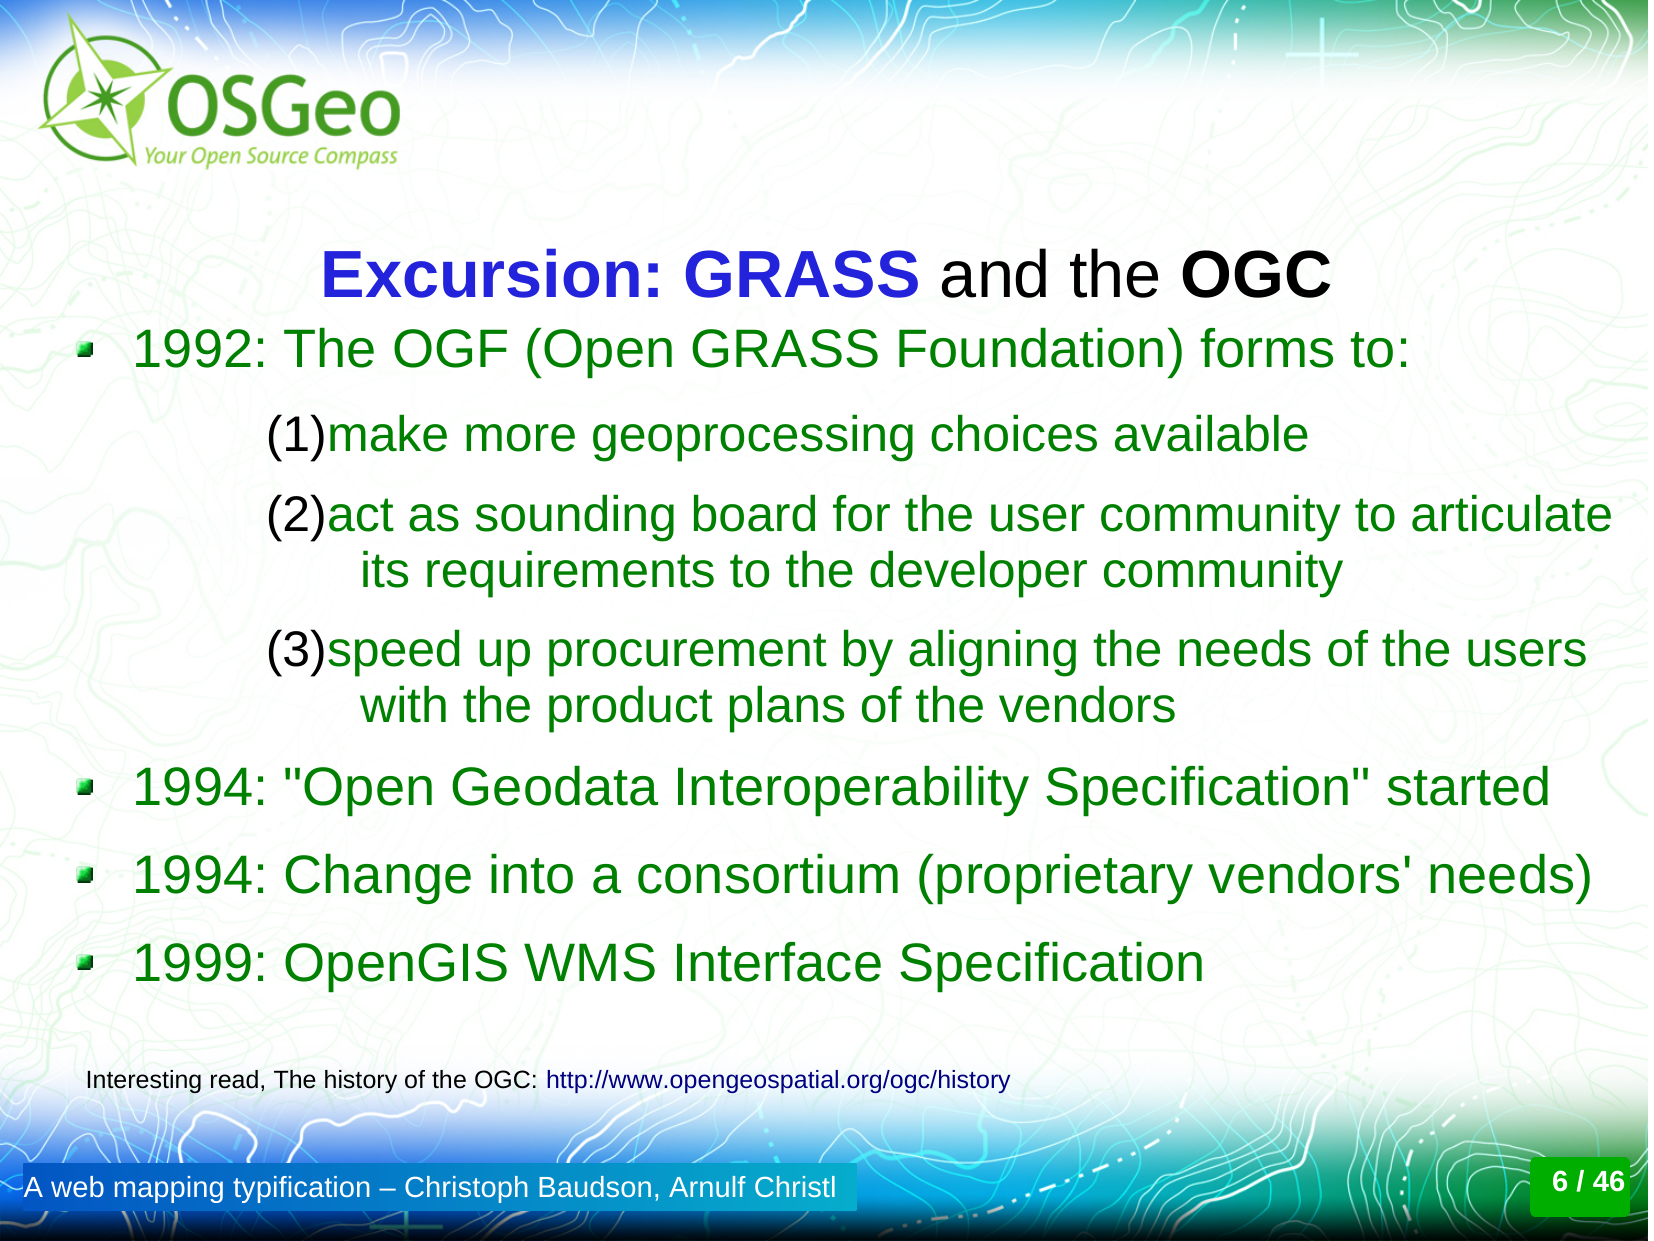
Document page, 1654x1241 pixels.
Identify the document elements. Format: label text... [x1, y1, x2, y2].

picture [0, 0, 1648, 1241]
list 1992: The OGF (Open GRASS Foundation) forms to: make more geoprocessing choices available act as sounding board for the user community to articulate its requirements to the developer community speed up procurement by aligning the needs of the users with the product plans of the vendors 1994: "Open Geodata Interoperability Specification" started 1994: Change into a consortium (proprietary vendors' needs) 1999: OpenGIS WMS Interface Specification [76, 318, 1625, 1058]
text_box Interesting read, The history of the OGC: http://www.opengeospatial.org/ogc/history [70, 1058, 1577, 1105]
title Excursion: GRASS and the OGC [82, 200, 1571, 318]
